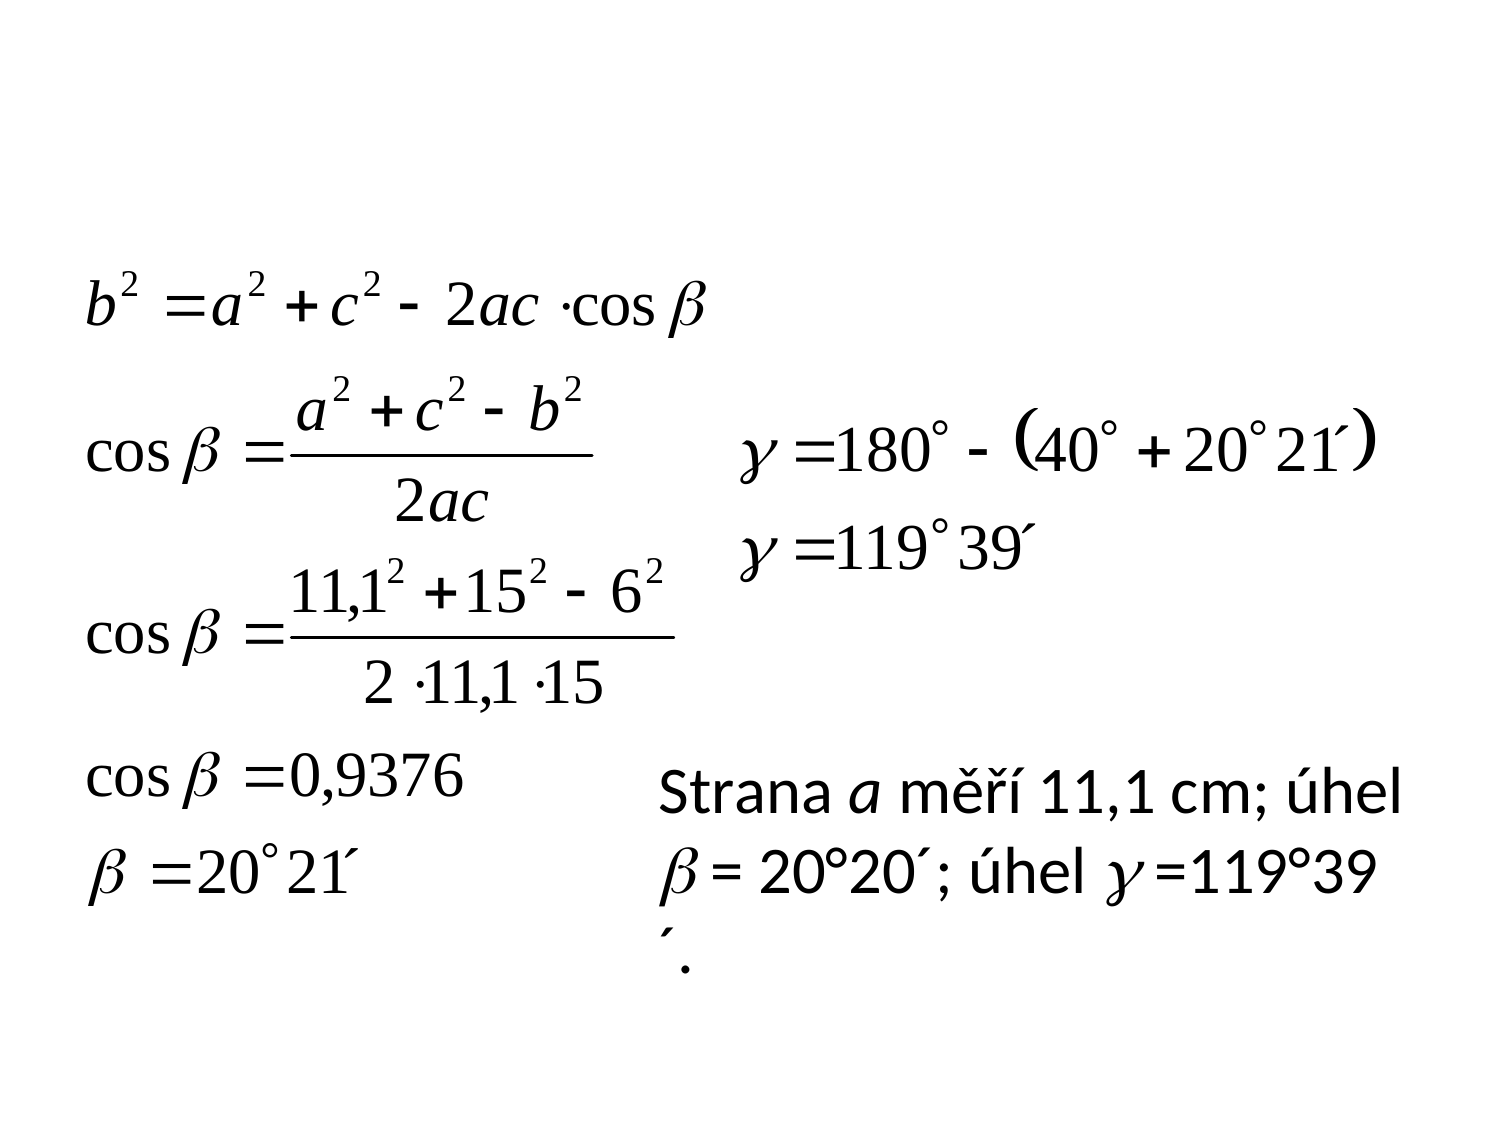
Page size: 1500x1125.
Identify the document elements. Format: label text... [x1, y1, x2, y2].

text_box [76, 255, 722, 923]
chart [728, 408, 1381, 595]
text_box Strana a měří 11,1 cm; úhel  = 20°20´; úhel  =119°39´. [643, 739, 1424, 1075]
